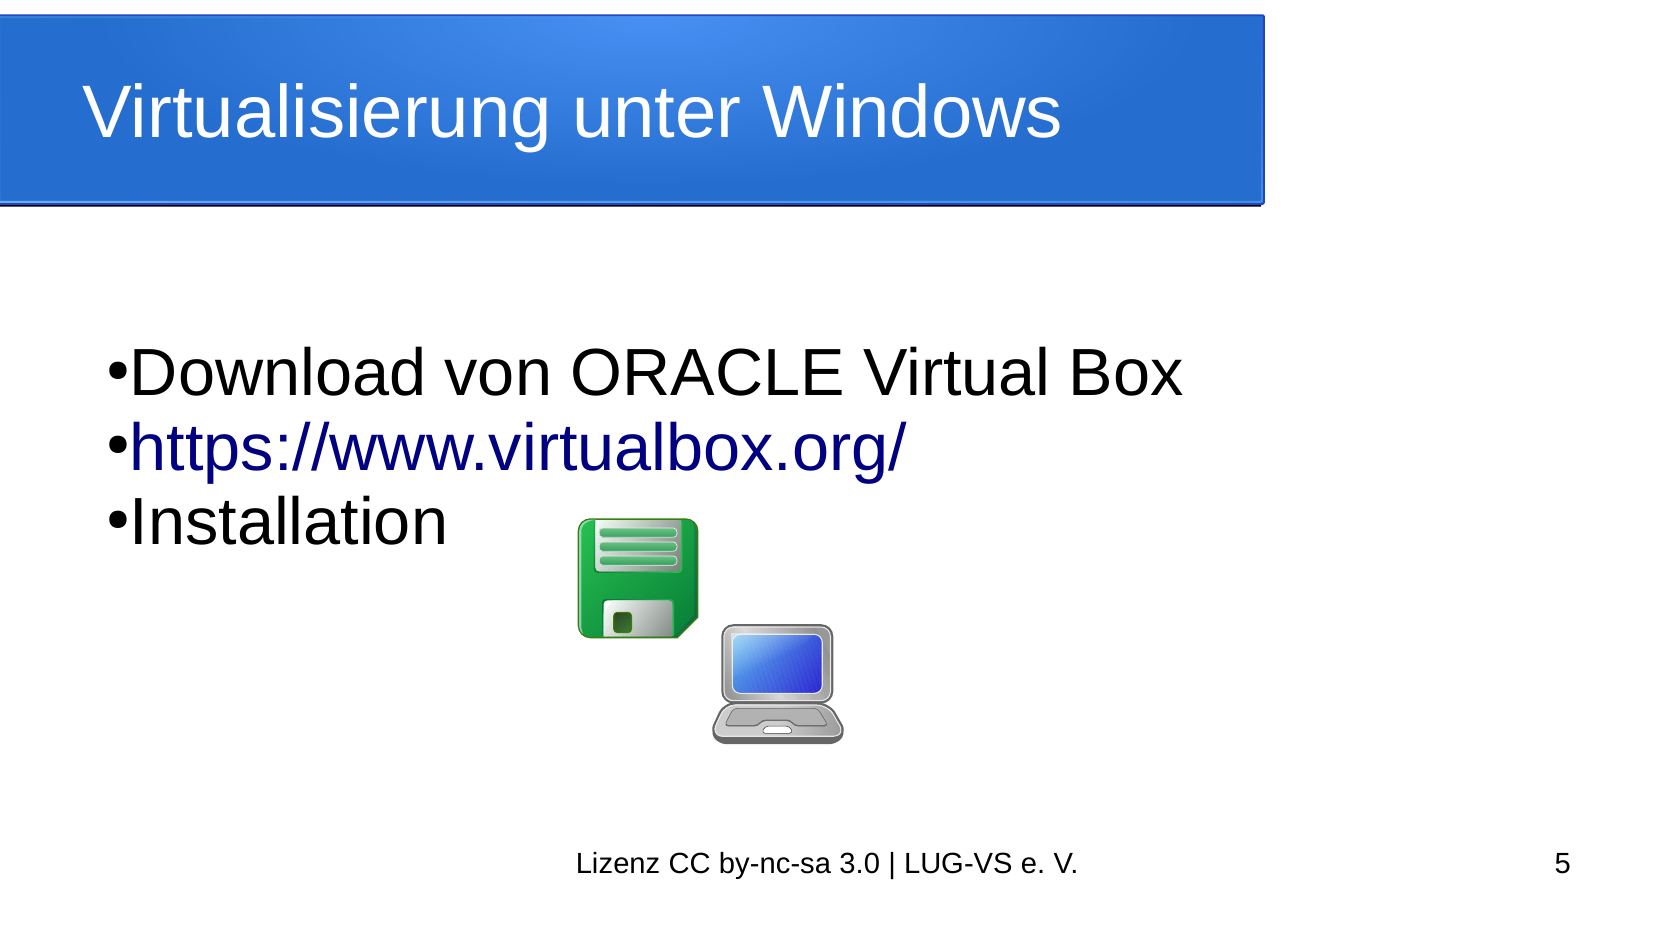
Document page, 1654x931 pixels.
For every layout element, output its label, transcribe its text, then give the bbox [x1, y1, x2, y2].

title Virtualisierung unter Windows [82, 35, 1235, 189]
subtitle Download von ORACLE Virtual Box https://www.virtualbox.org/ Installation [106, 251, 1595, 792]
picture [555, 496, 863, 770]
